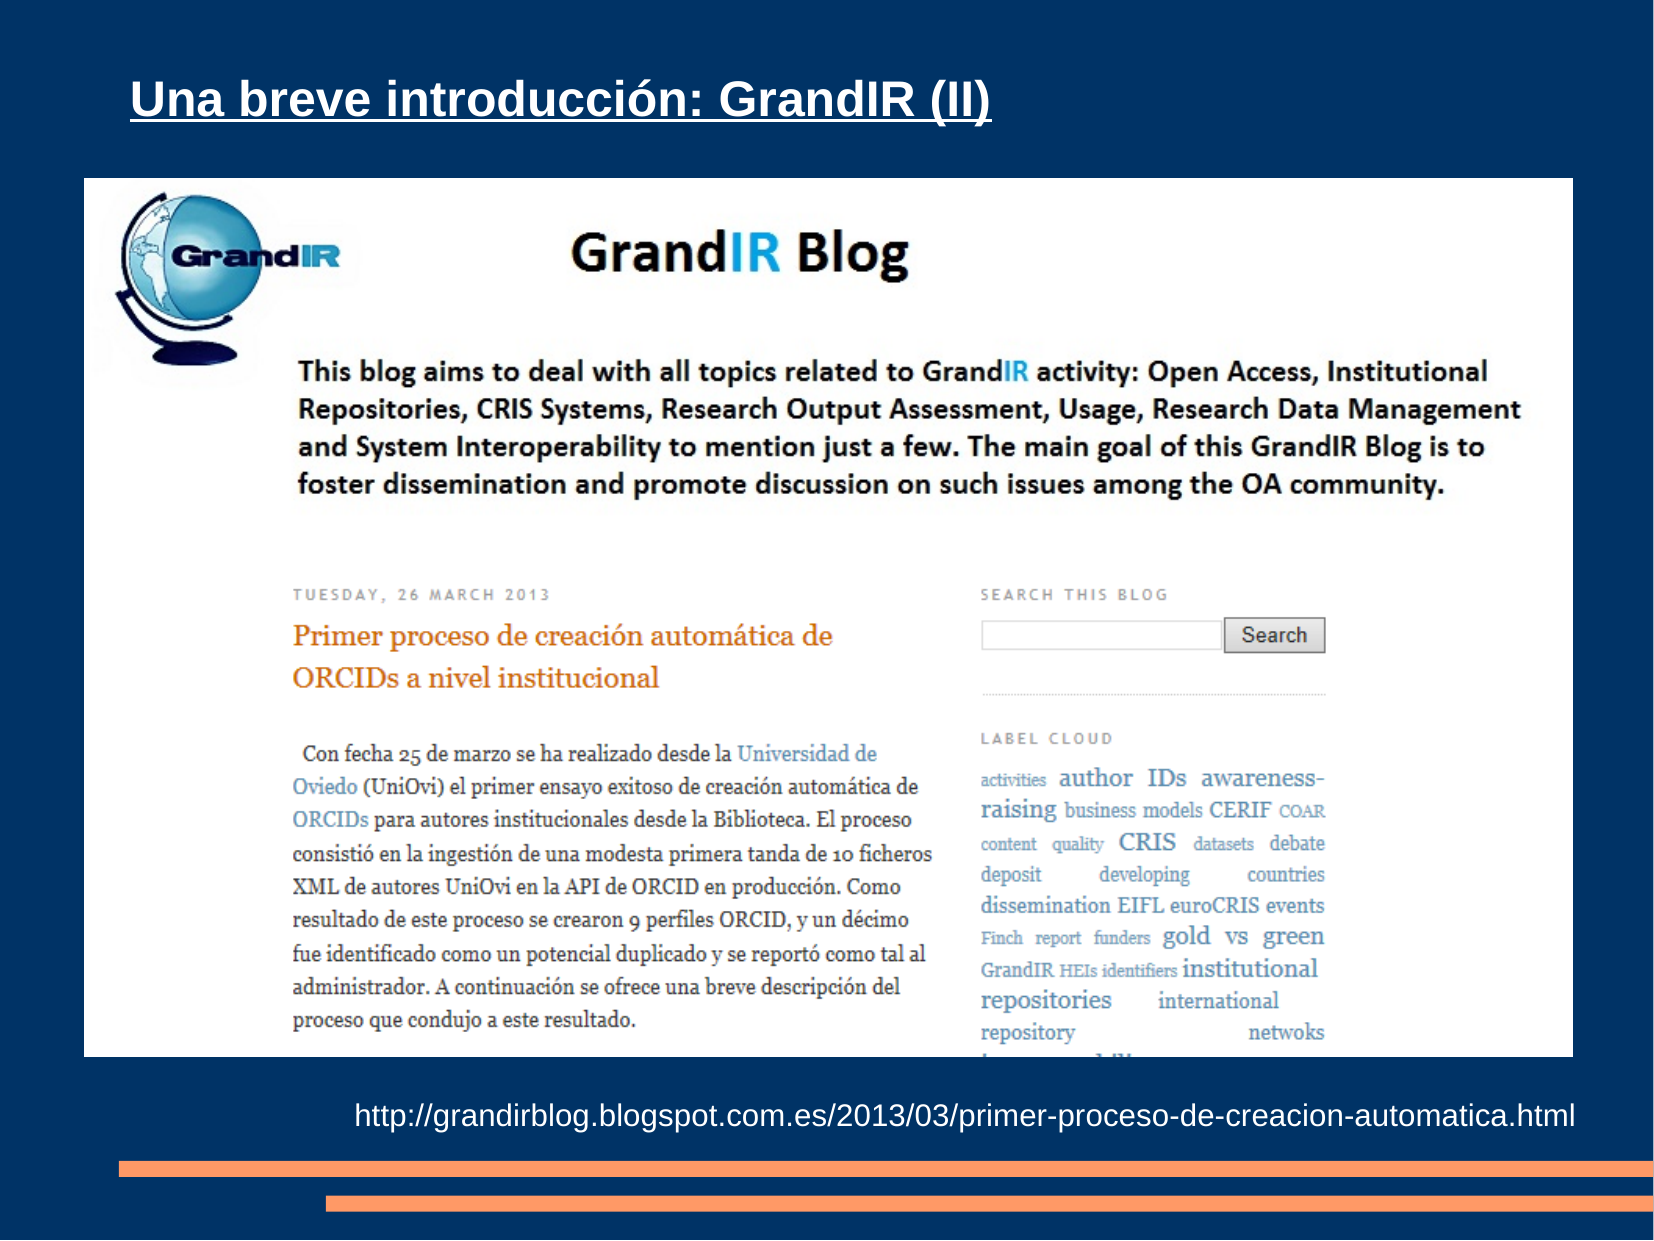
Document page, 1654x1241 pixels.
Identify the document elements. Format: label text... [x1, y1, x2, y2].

picture [84, 178, 1573, 1057]
text_box Una breve introducción: GrandIR (II) [129, 70, 992, 128]
text_box http://grandirblog.blogspot.com.es/2013/03/primer-proceso-de-creacion-automatica.html [354, 1098, 1579, 1168]
